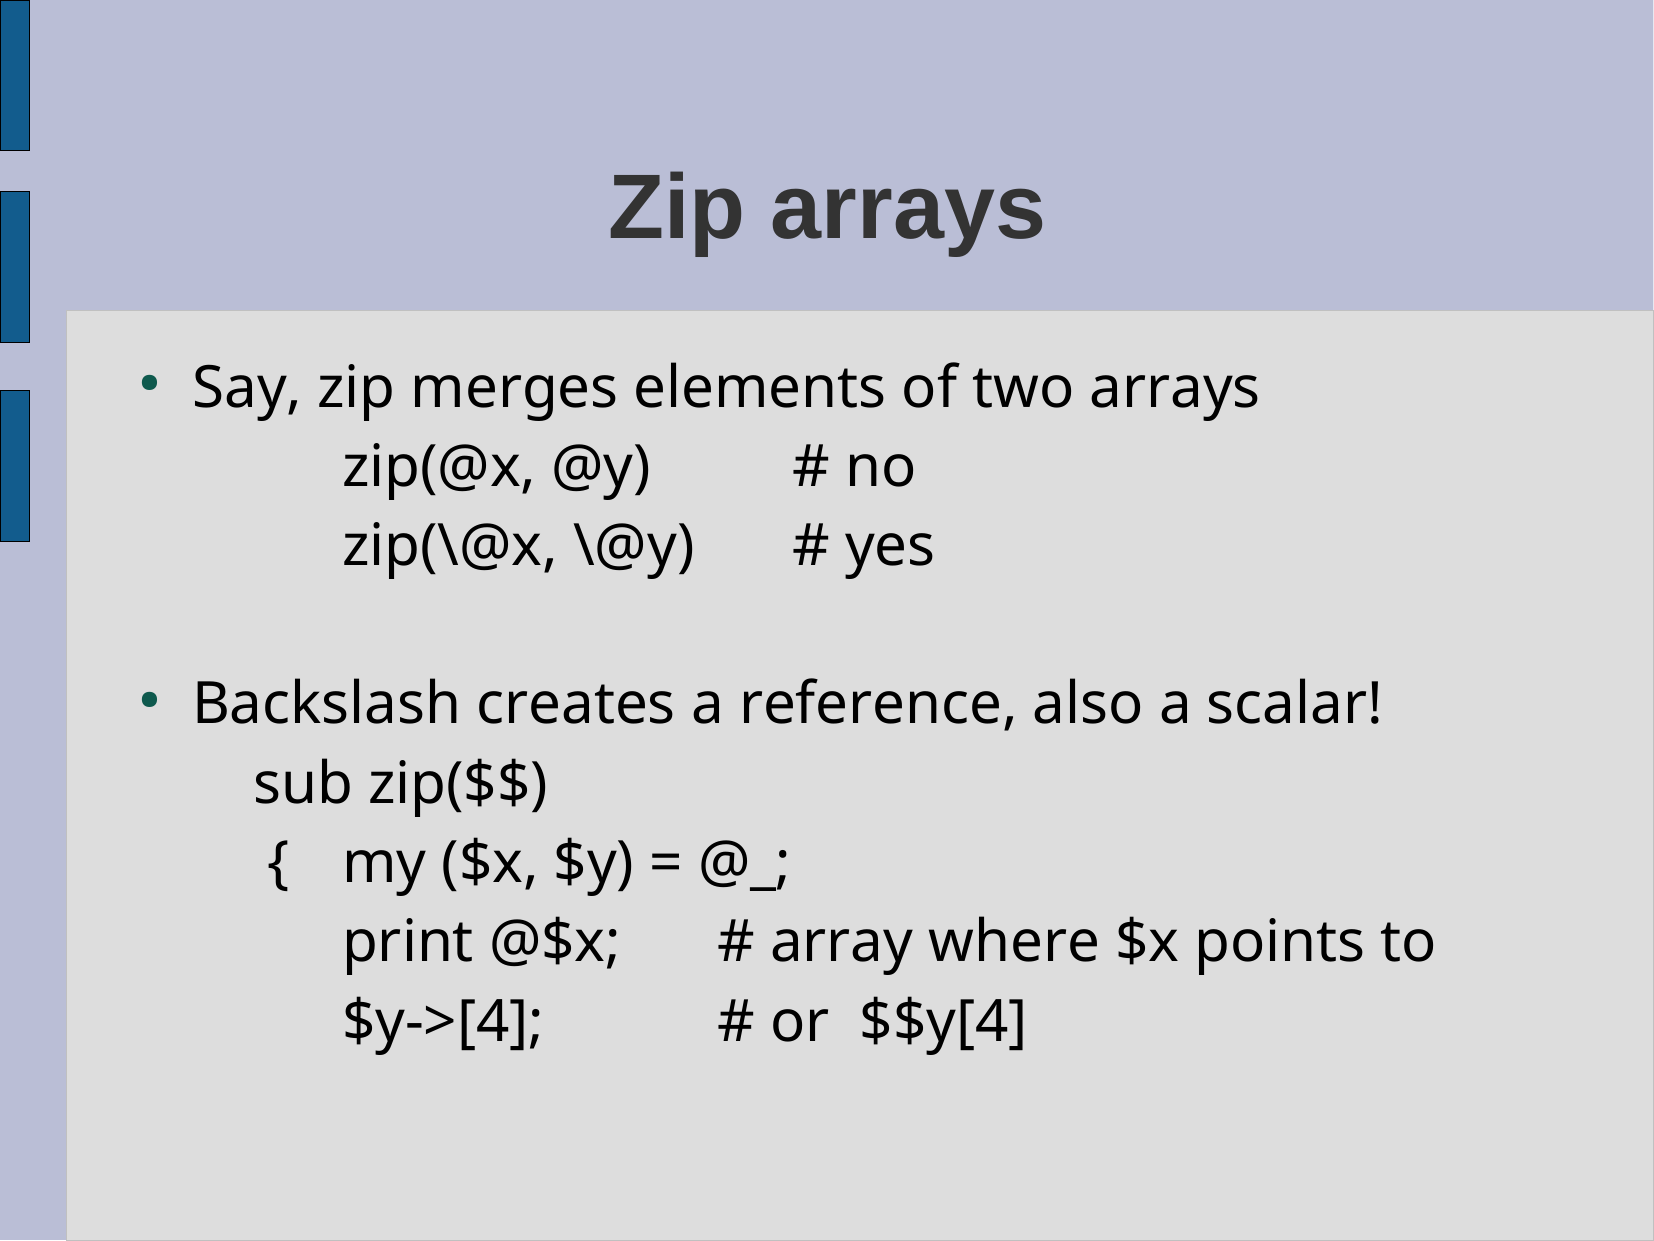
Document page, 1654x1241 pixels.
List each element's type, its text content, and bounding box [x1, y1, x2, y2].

title Zip arrays [121, 102, 1534, 311]
list Say, zip merges elements of two arrays zip(@x, @y) # no zip(\@x, \@y) # yes Backslash creates a reference, also a scalar! sub zip($$) { my ($x, $y) = @_; print @$x; # array where $x points to $y->[4]; # or $$y[4] [121, 344, 1534, 1187]
